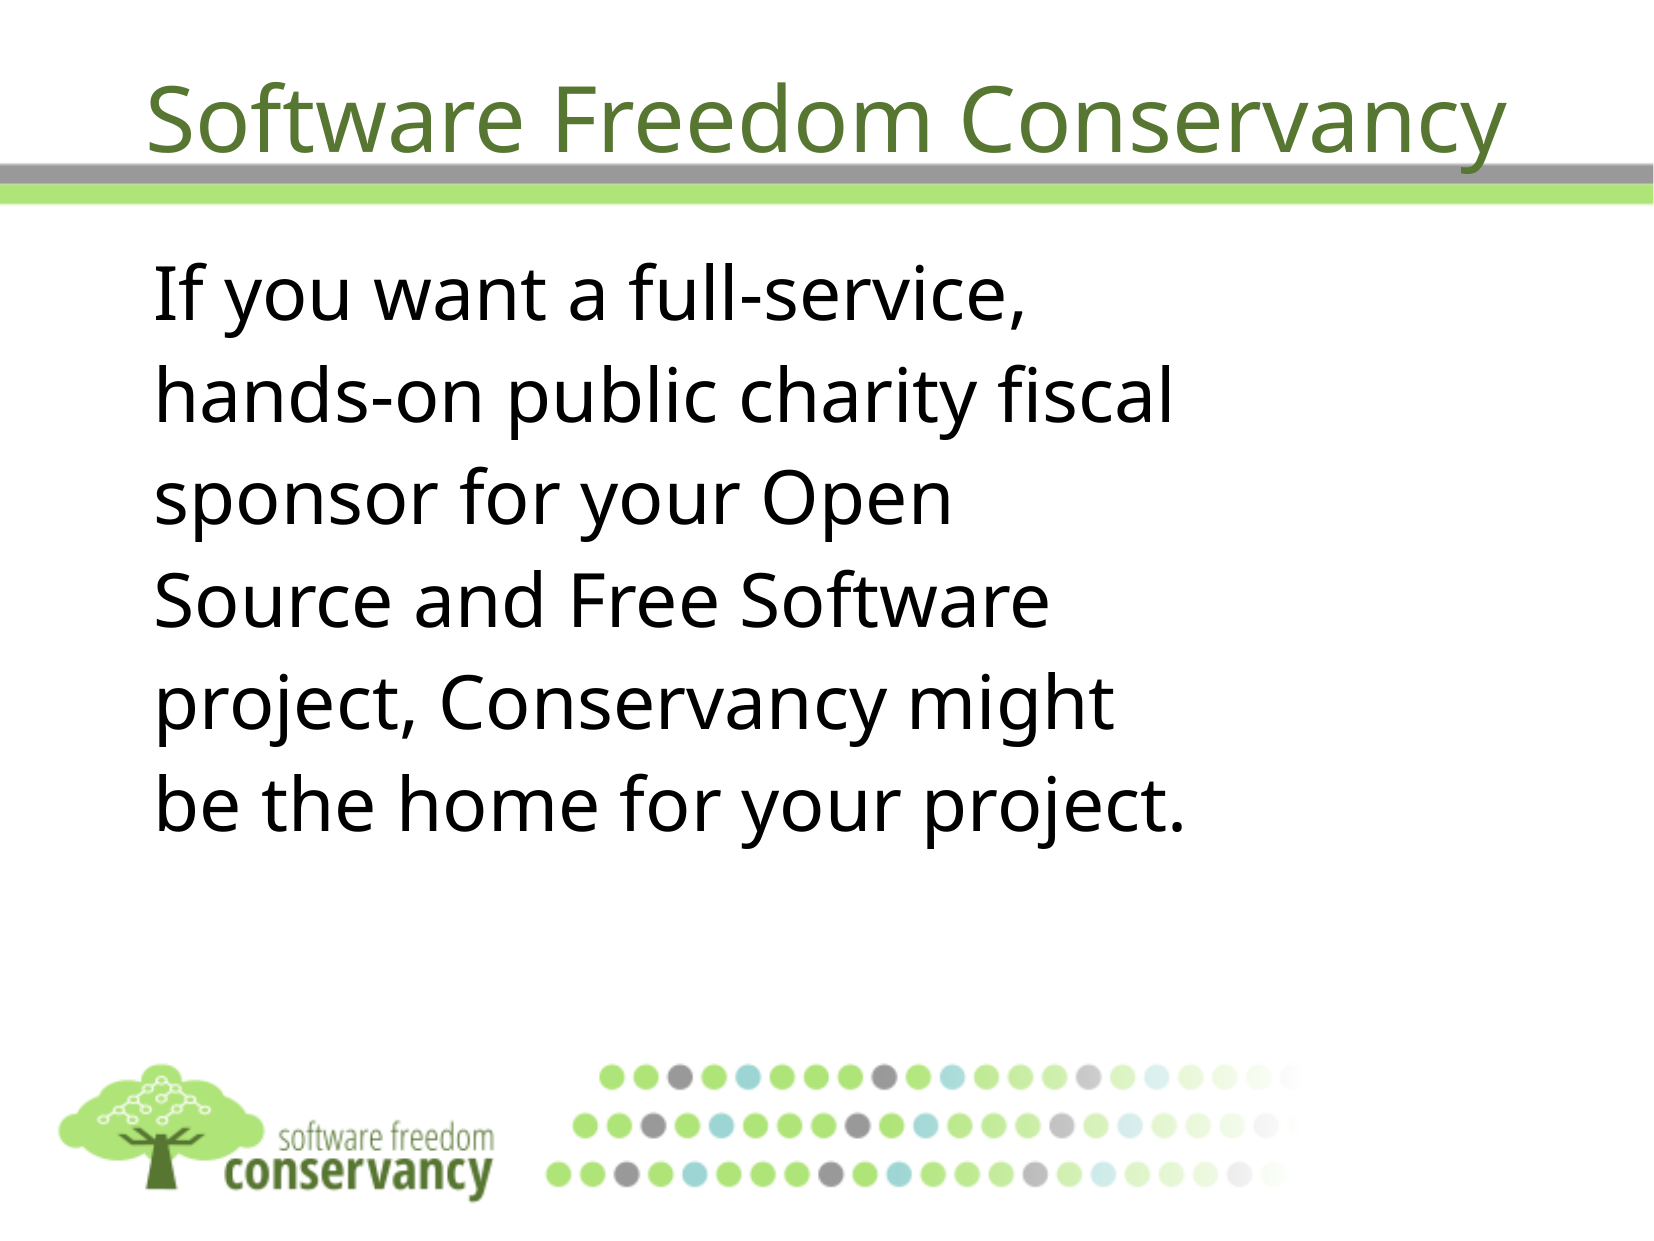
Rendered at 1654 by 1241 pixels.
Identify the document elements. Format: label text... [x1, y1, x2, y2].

list If you want a full-service, hands-on public charity fiscal sponsor for your Open Source and Free Software project, Conservancy might be the home for your project. [82, 240, 1201, 1081]
title Software Freedom Conservancy [82, 13, 1571, 222]
picture [0, 0, 1654, 1240]
